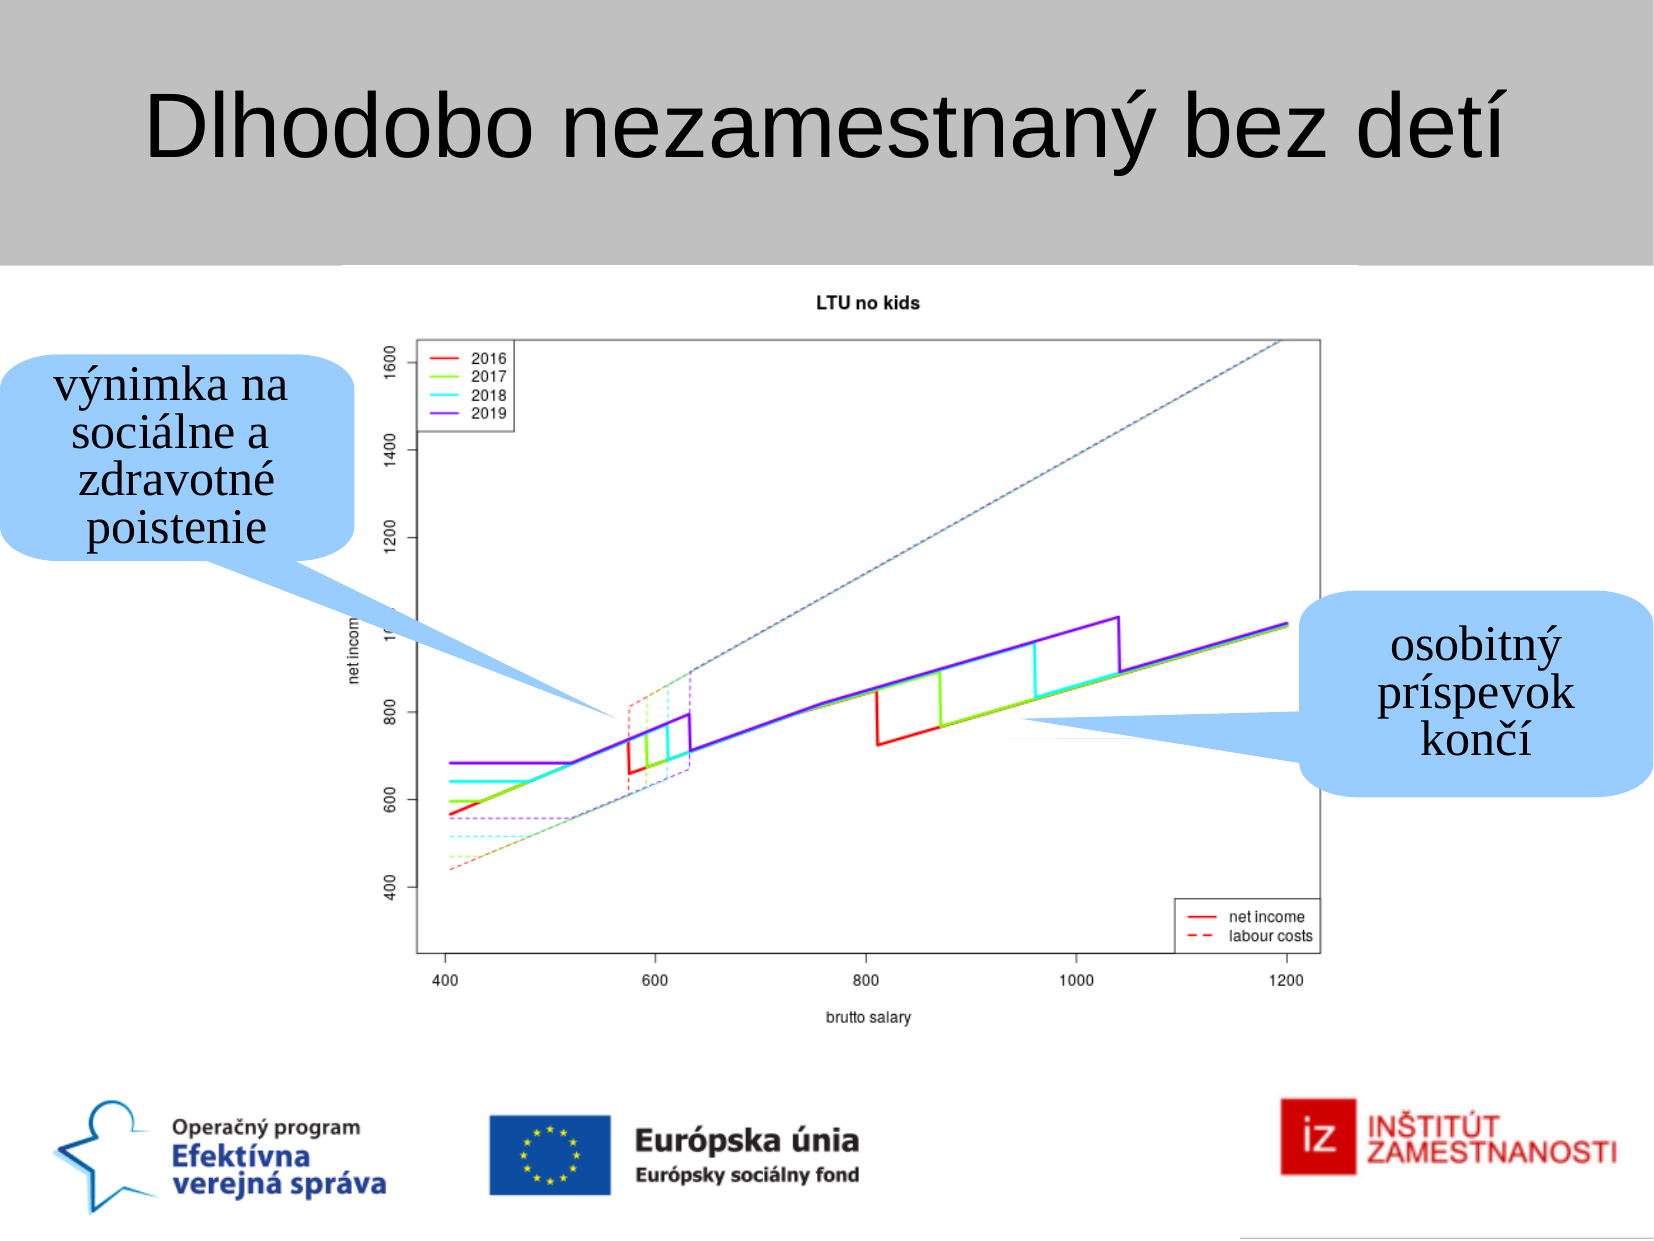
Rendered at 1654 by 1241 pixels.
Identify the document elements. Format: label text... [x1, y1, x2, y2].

picture [29, 1062, 886, 1241]
text_box osobitný príspevok končí [1020, 590, 1654, 798]
title Dlhodobo nezamestnaný bez detí [88, 29, 1565, 237]
text_box výnimka na sociálne a zdravotné poistenie [0, 354, 617, 719]
picture [342, 265, 1654, 1241]
